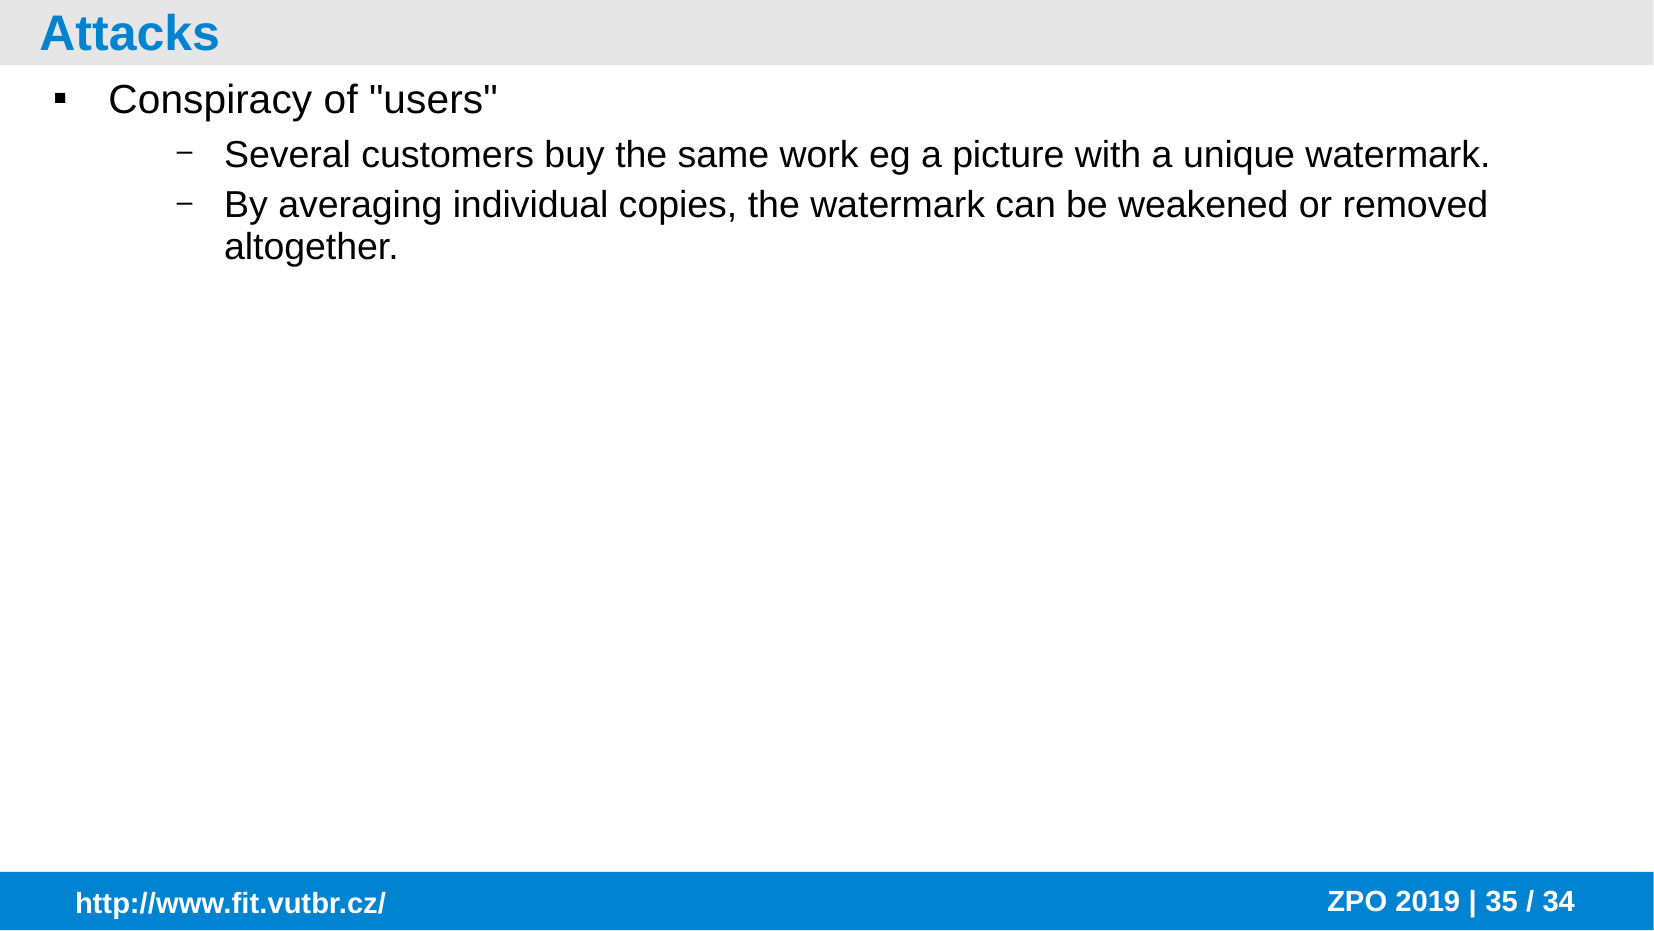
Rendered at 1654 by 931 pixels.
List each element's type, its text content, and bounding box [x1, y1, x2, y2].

title Attacks [39, 4, 1615, 61]
list Conspiracy of "users" Several customers buy the same work eg a picture with a unique watermark. By averaging individual copies, the watermark can be weakened or removed altogether. [37, 76, 1613, 844]
